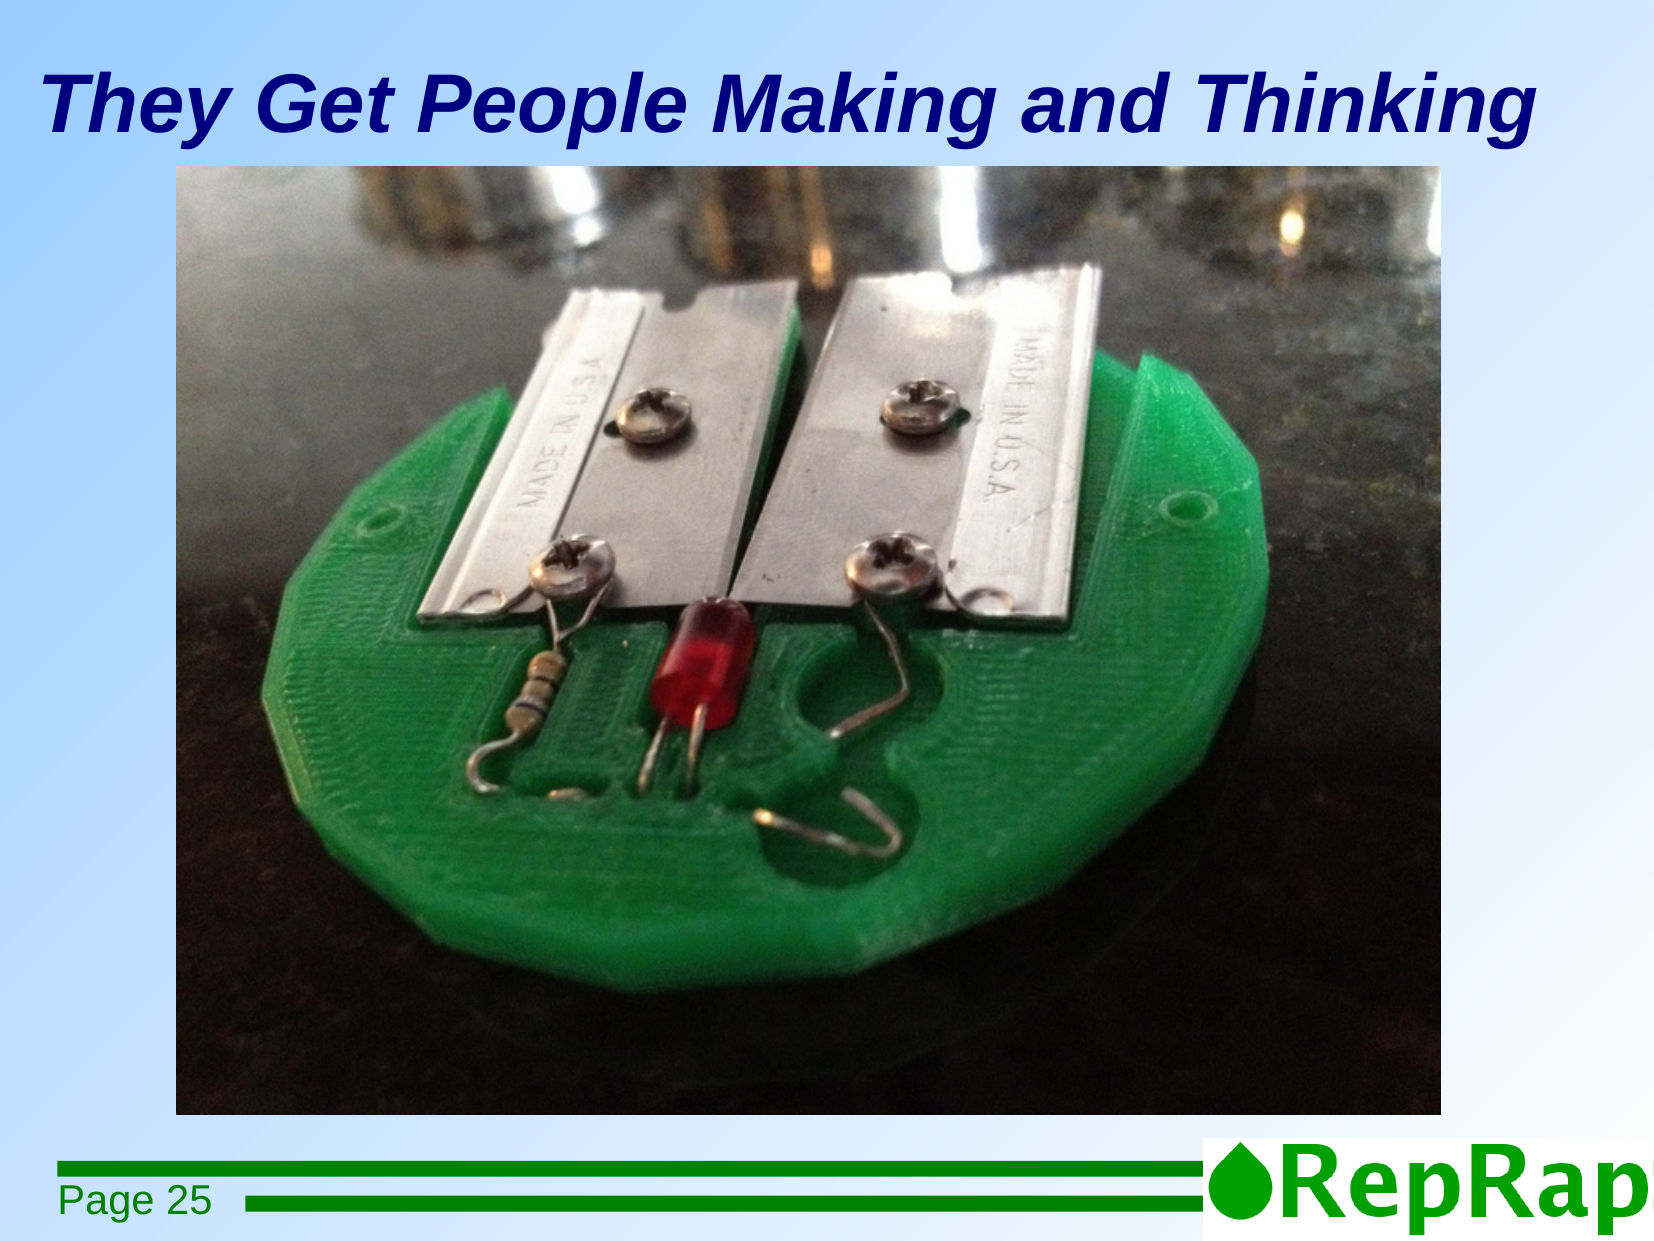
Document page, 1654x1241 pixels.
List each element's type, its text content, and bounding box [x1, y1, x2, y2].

picture [176, 166, 1441, 1115]
title They Get People Making and Thinking [37, 0, 1577, 208]
picture [1203, 1138, 1654, 1241]
